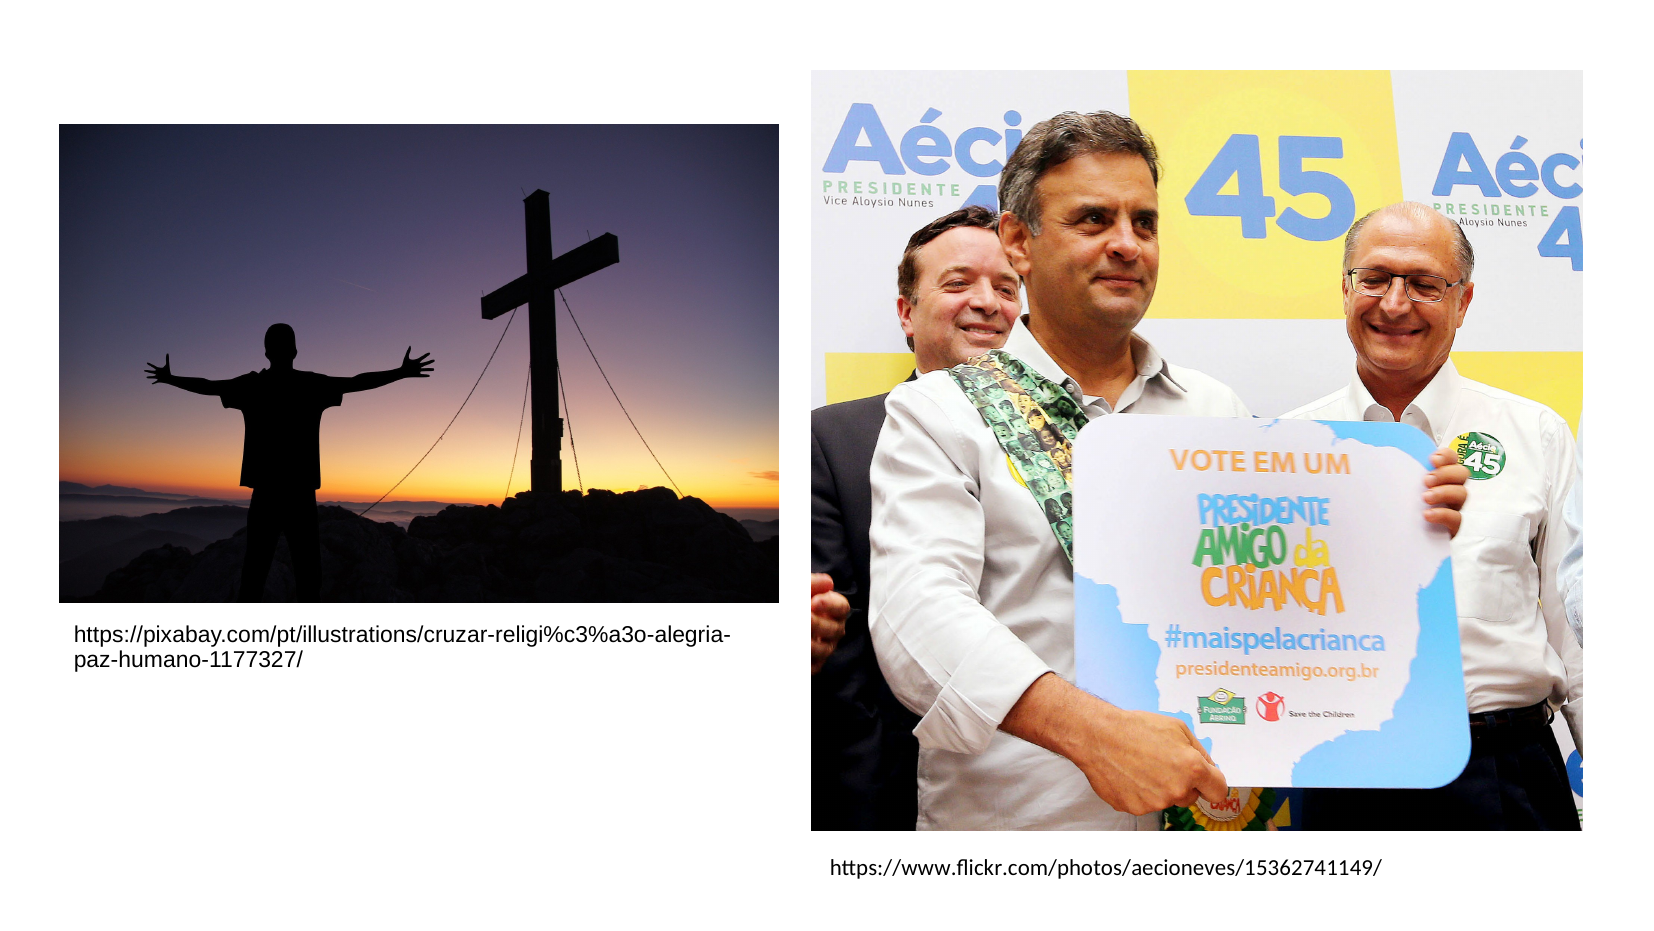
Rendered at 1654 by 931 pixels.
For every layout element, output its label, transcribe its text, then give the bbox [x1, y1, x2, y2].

picture [811, 70, 1583, 831]
picture [59, 124, 779, 603]
text_box https://www.flickr.com/photos/aecioneves/15362741149/ [814, 850, 1560, 919]
text_box https://pixabay.com/pt/illustrations/cruzar-religi%c3%a3o-alegria-paz-humano-1177327/ [59, 614, 768, 681]
